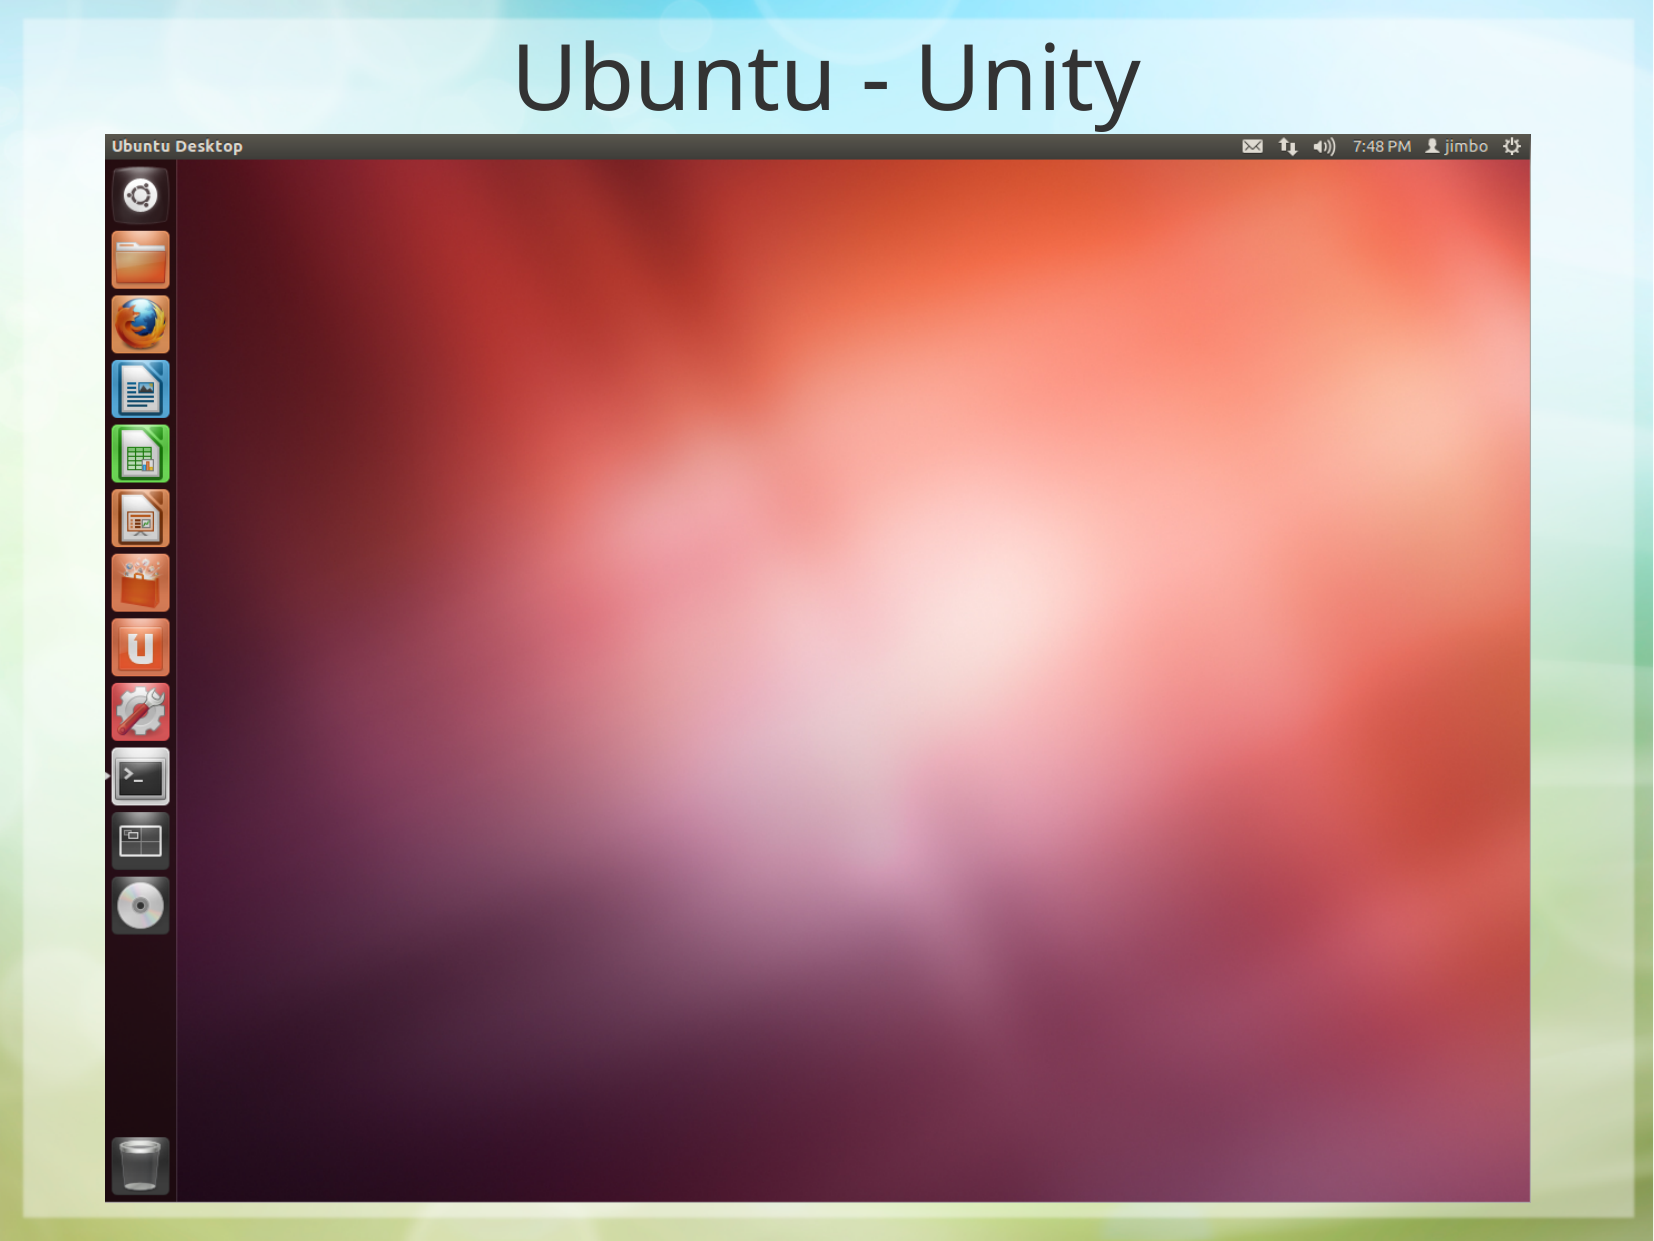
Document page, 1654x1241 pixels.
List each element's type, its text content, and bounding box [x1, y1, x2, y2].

picture [0, 0, 1654, 1241]
title Ubuntu - Unity [82, 0, 1571, 151]
